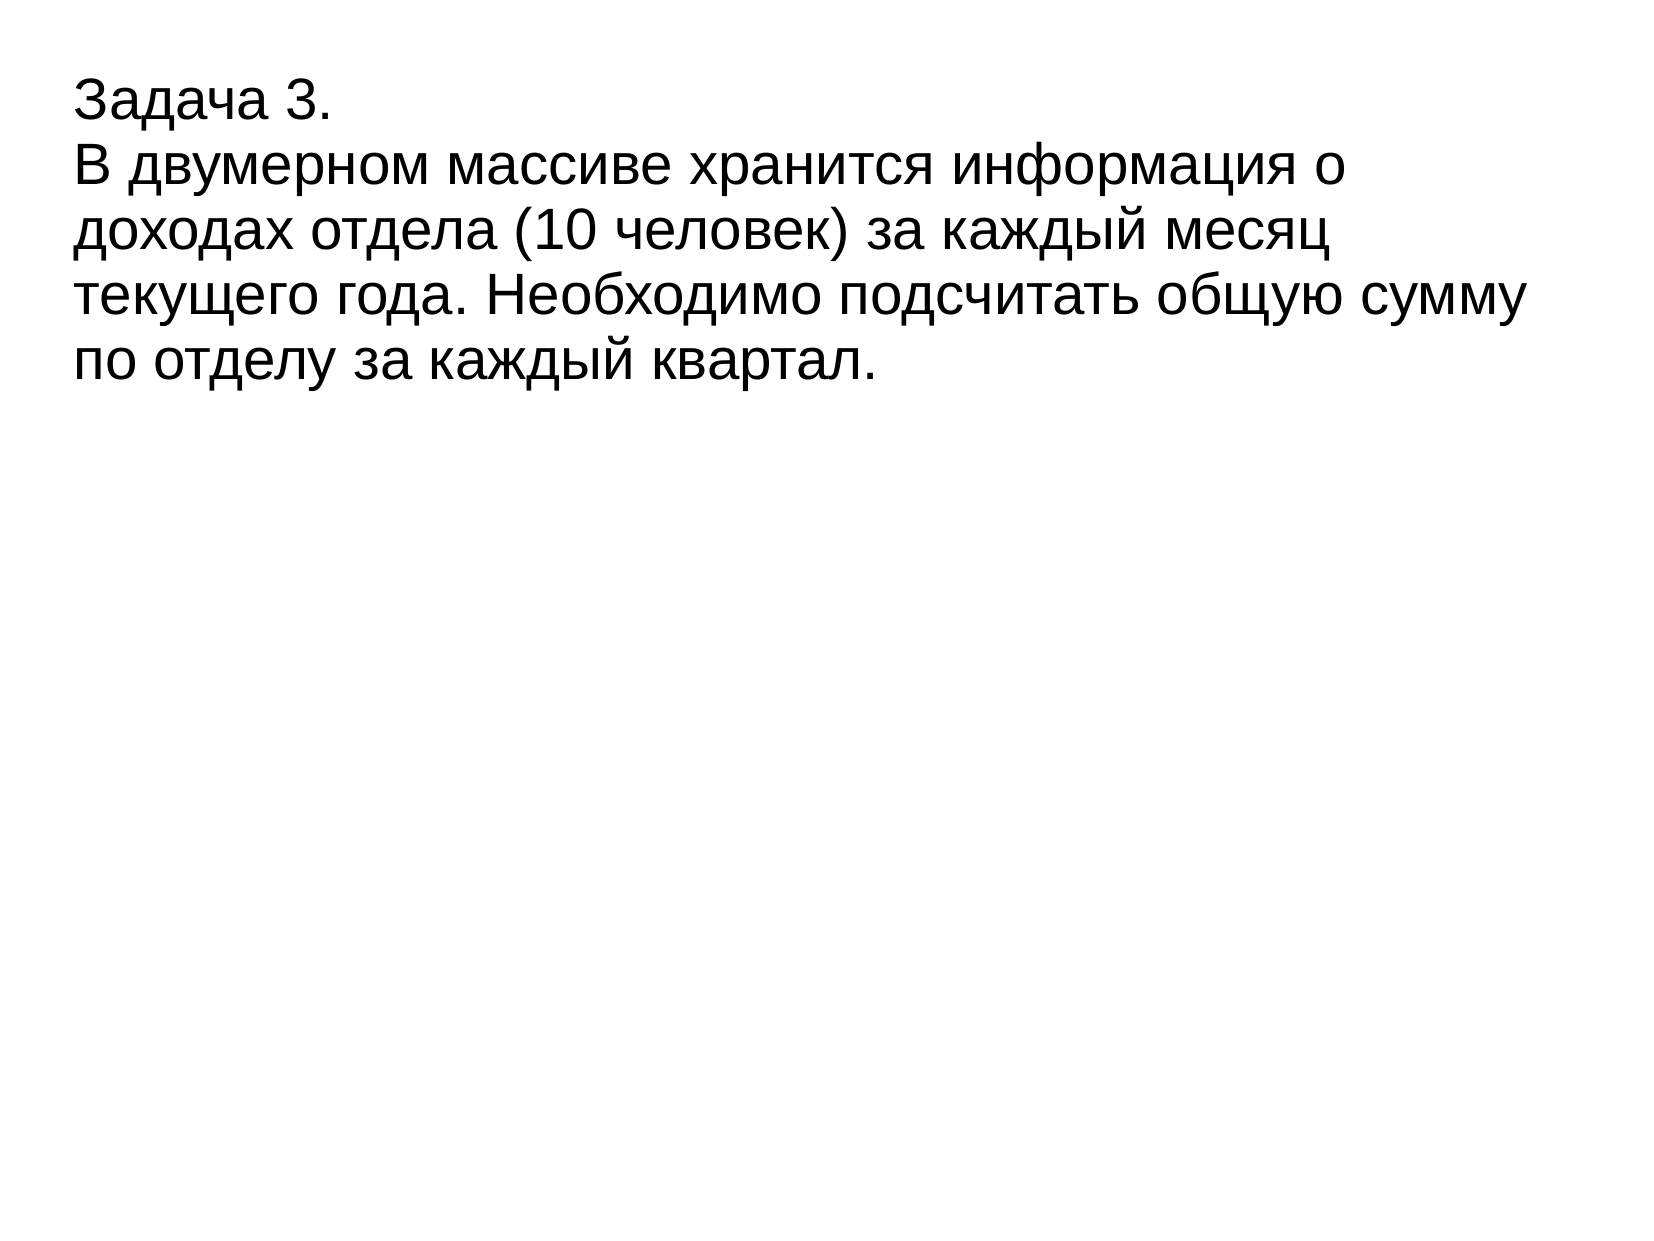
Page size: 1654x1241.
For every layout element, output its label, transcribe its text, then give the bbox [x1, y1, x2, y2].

text_box Задача 3. В двумерном массиве хранится информация о доходах отдела (10 человек) за каждый месяц текущего года. Необходимо подсчитать общую сумму по отделу за каждый квартал. [59, 59, 1595, 463]
